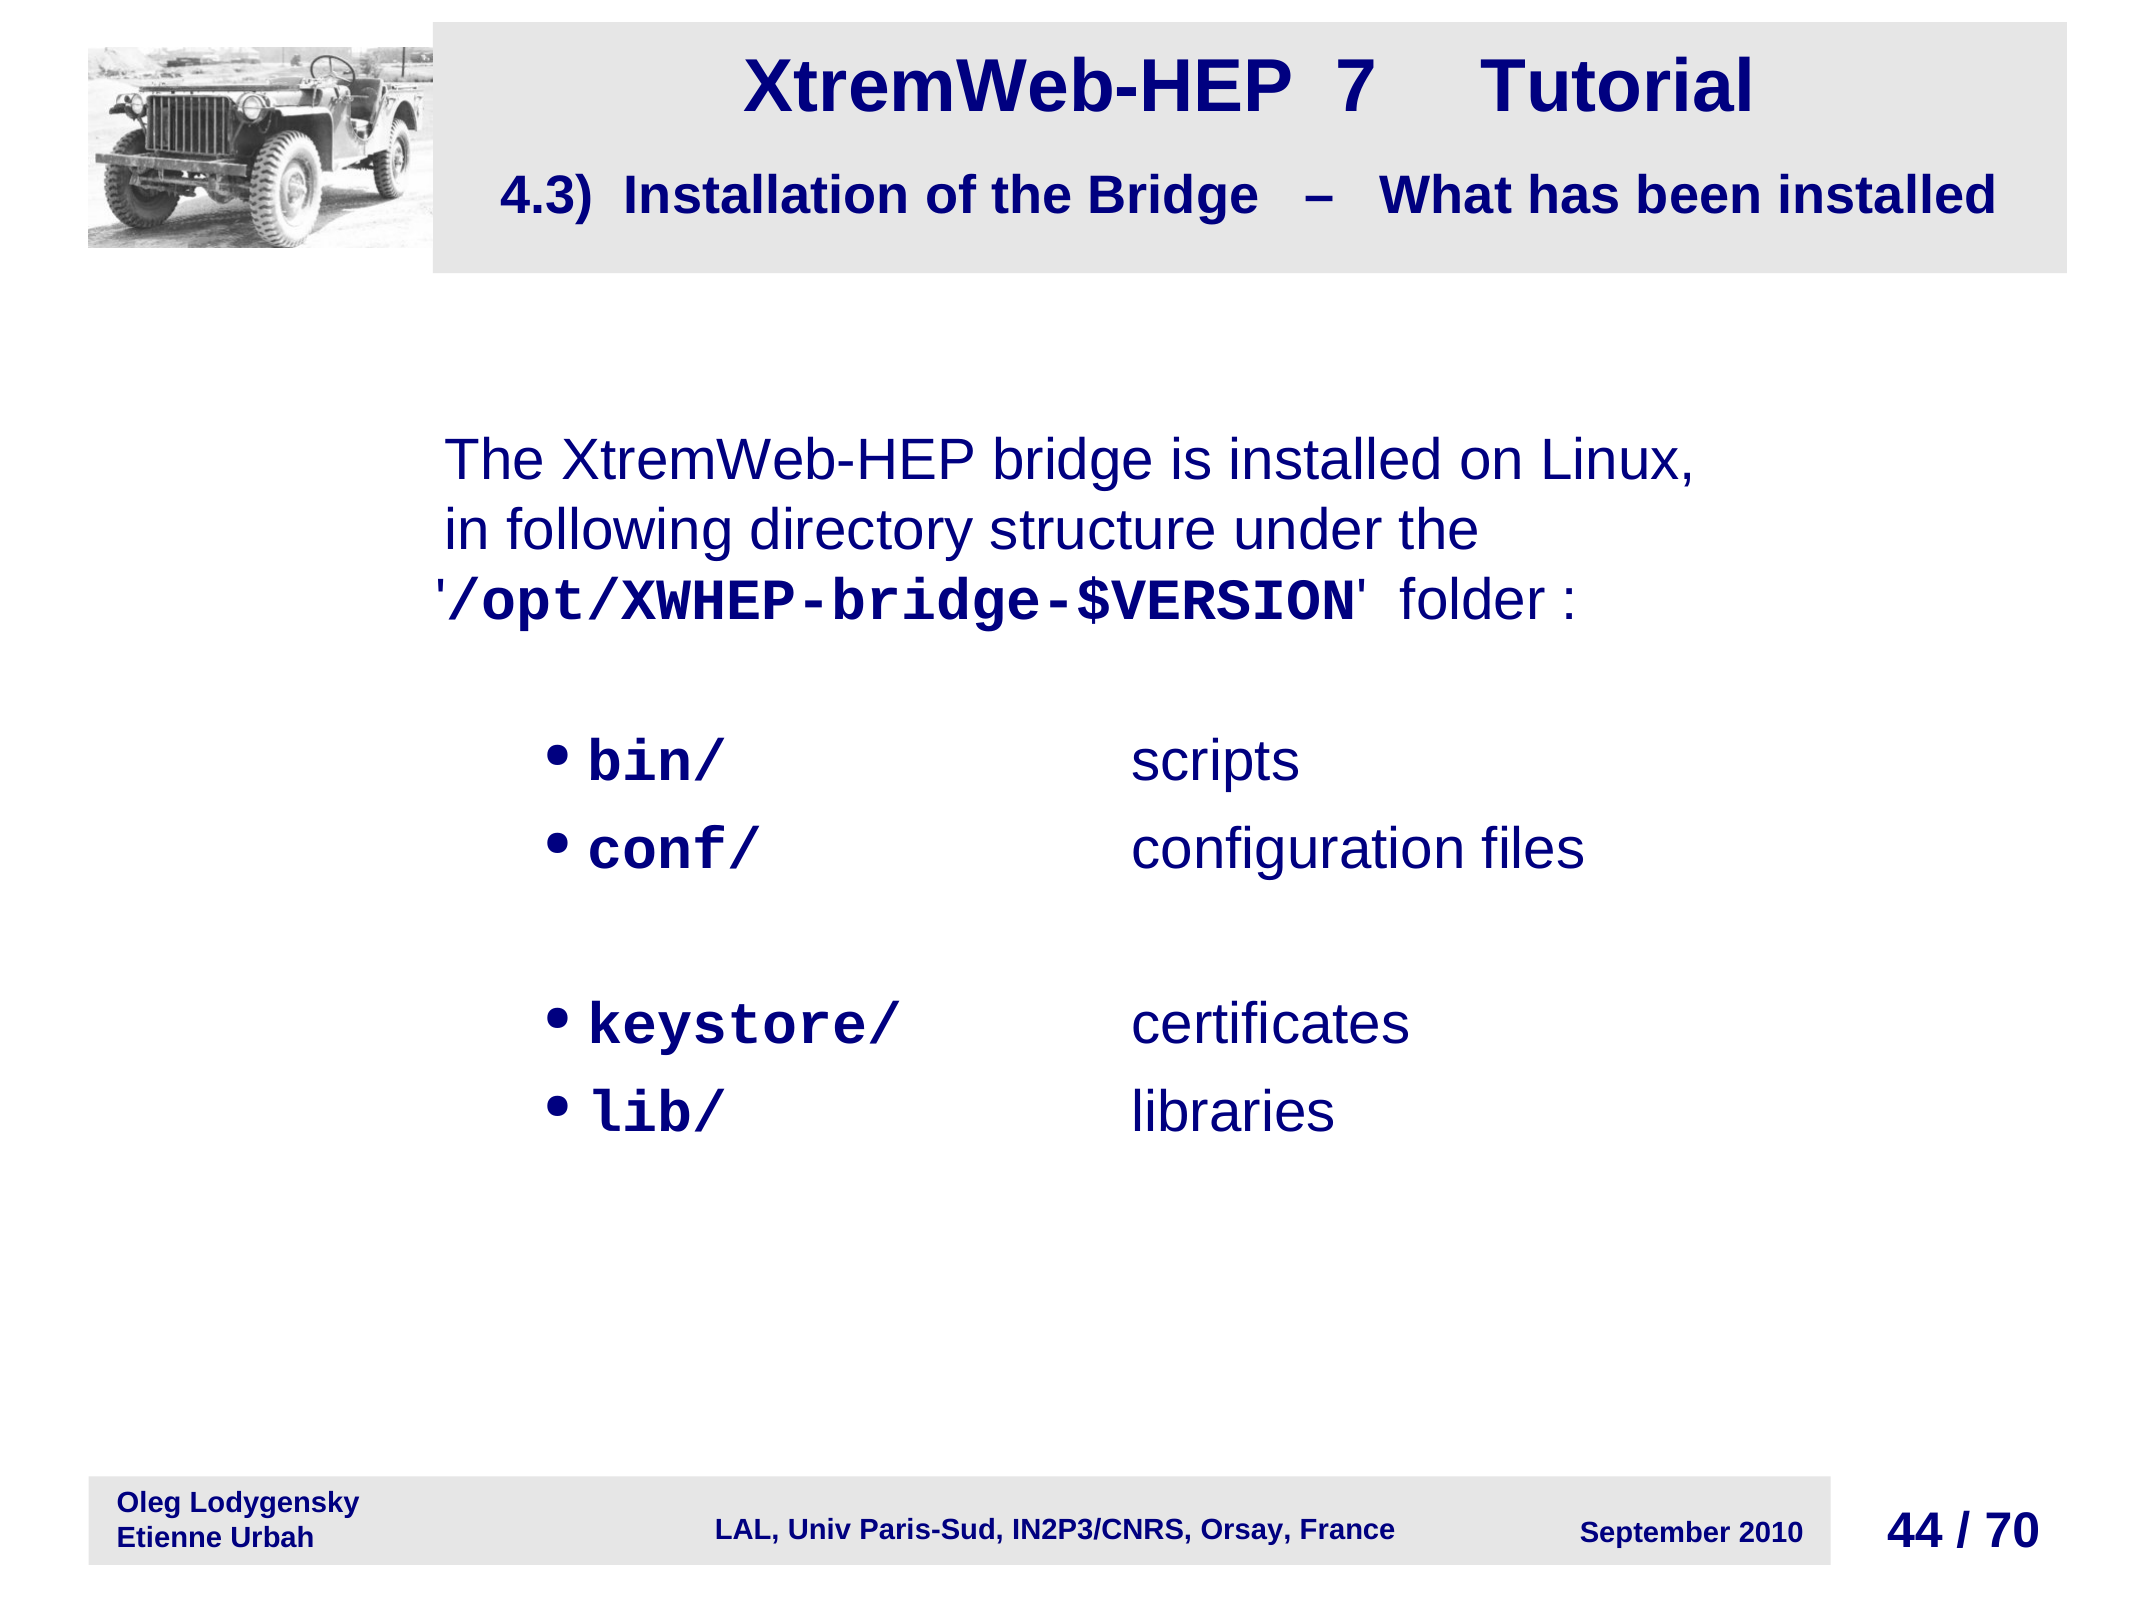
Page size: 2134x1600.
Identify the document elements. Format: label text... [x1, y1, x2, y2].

text_box bin/ conf/ keystore/ lib/ [534, 650, 913, 1144]
text_box The XtremWeb-HEP bridge is installed on Linux, in following directory structure under the '/opt/XWHEP-bridge-$VERSION' folder : [435, 420, 1743, 650]
title 4.3) Installation of the Bridge – What has been installed [442, 118, 2067, 266]
picture [88, 47, 433, 248]
text_box scripts configuration files certificates libraries [1122, 634, 1876, 1095]
